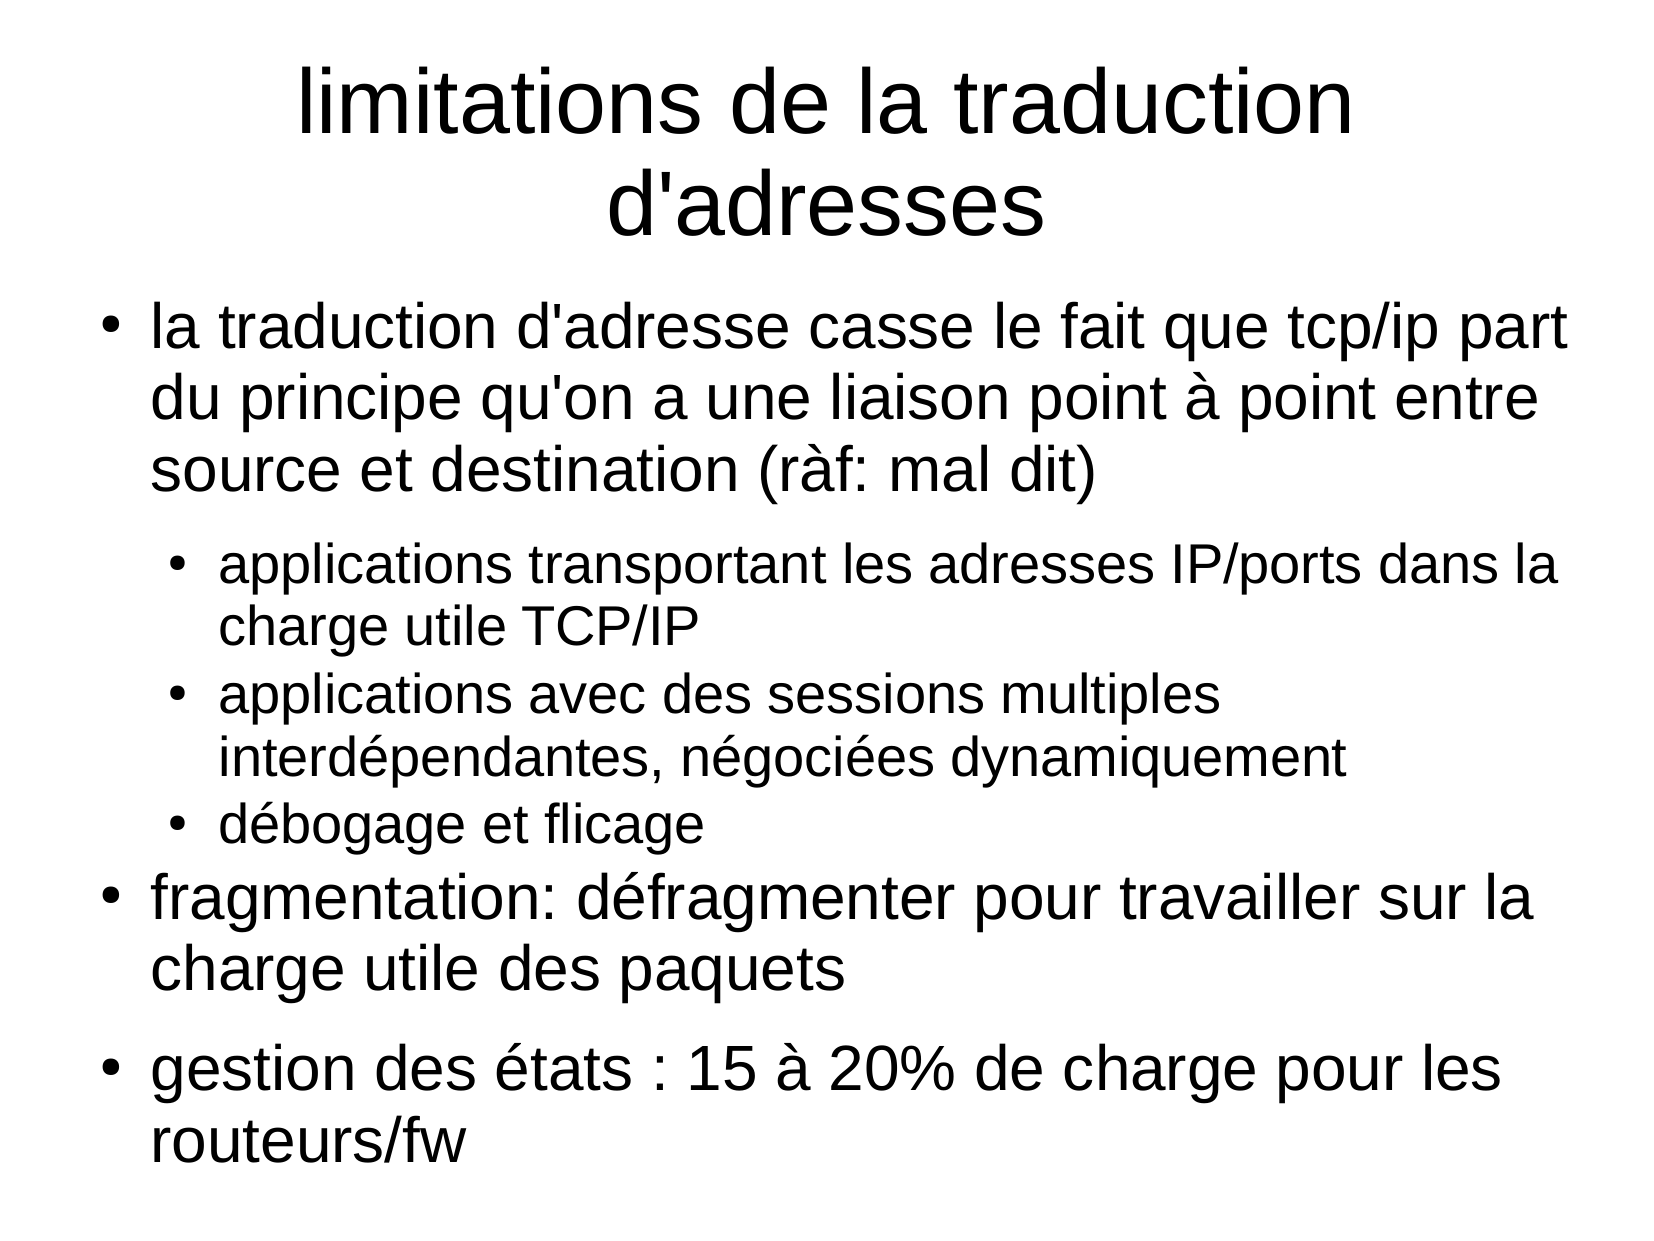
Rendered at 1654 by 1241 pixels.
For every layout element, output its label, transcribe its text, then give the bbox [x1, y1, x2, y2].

list la traduction d'adresse casse le fait que tcp/ip part du principe qu'on a une liaison point à point entre source et destination (ràf: mal dit) applications transportant les adresses IP/ports dans la charge utile TCP/IP applications avec des sessions multiples interdépendantes, négociées dynamiquement débogage et flicage fragmentation: défragmenter pour travailler sur la charge utile des paquets gestion des états : 15 à 20% de charge pour les routeurs/fw [82, 290, 1571, 1181]
title limitations de la traduction d'adresses [82, 49, 1571, 257]
